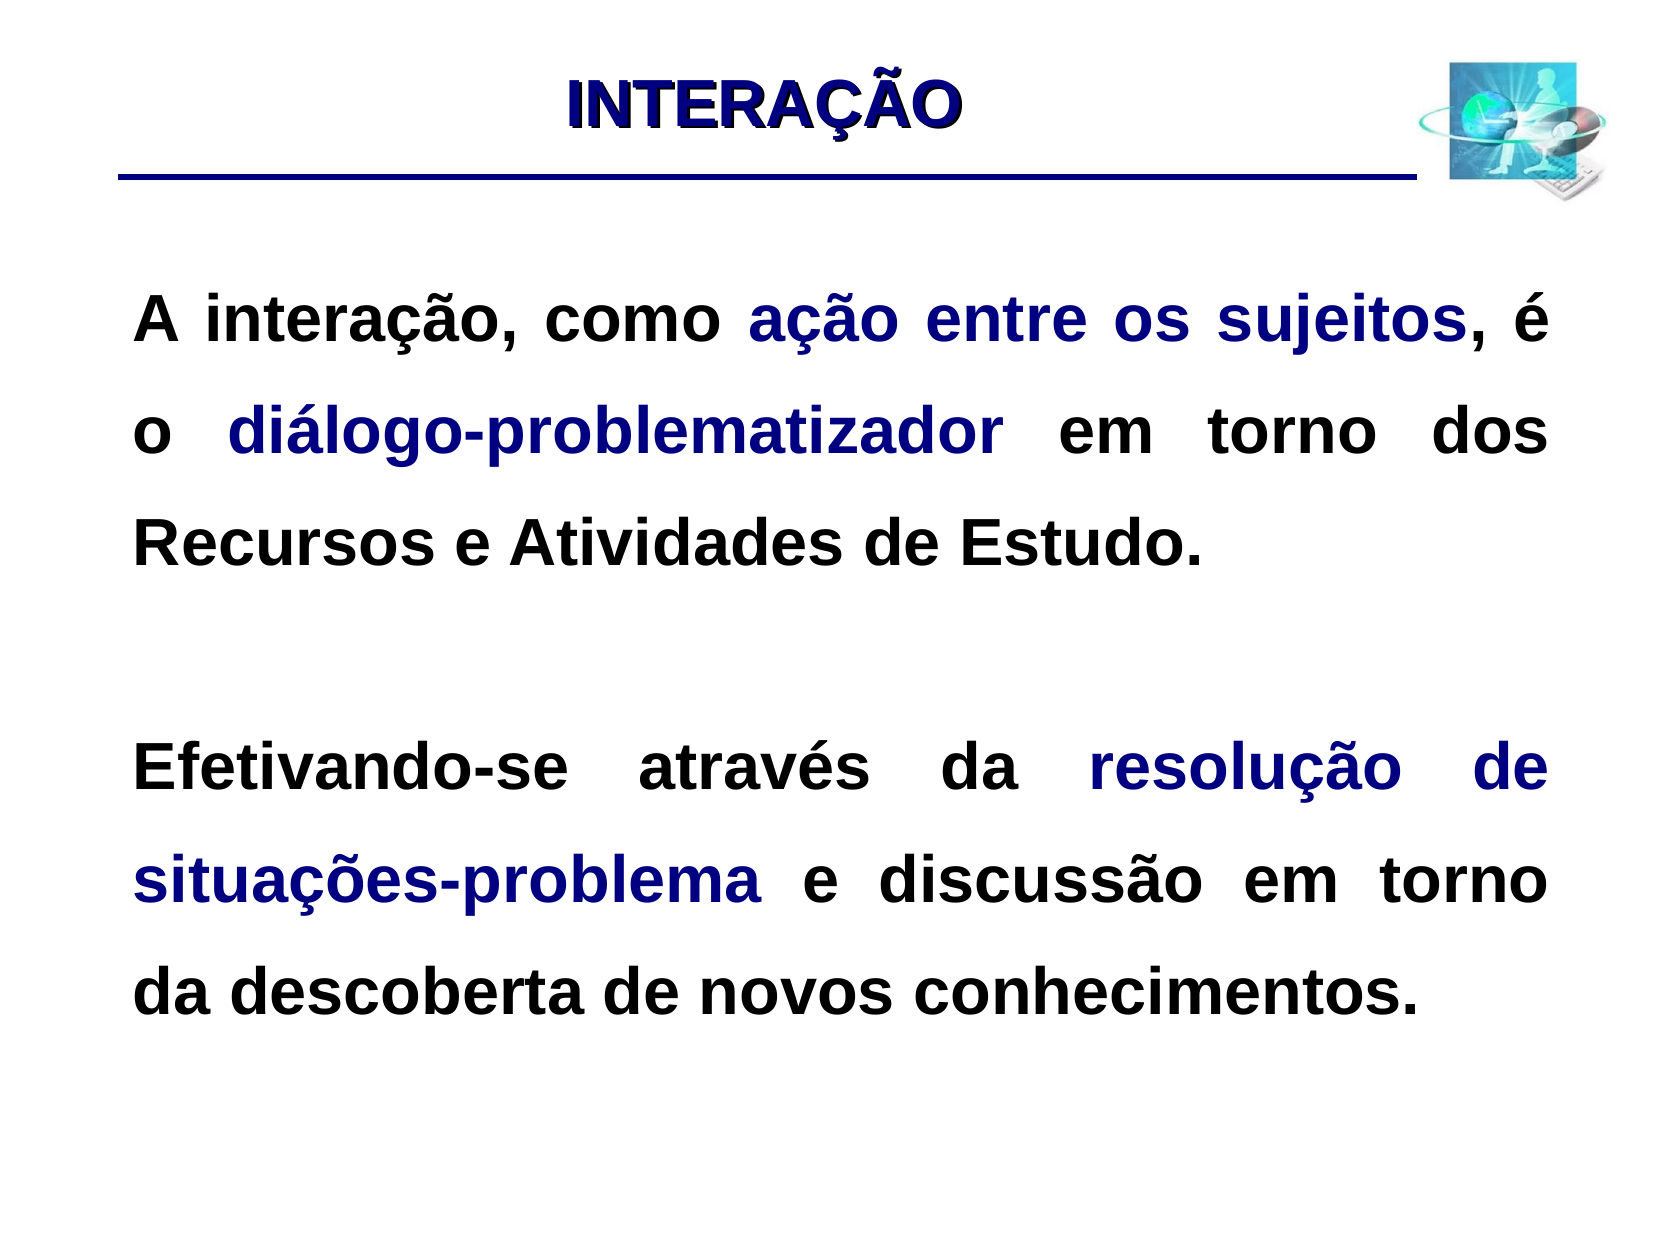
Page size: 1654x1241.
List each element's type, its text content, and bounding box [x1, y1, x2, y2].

picture [1417, 59, 1609, 211]
text_box A interação, como ação entre os sujeitos, é o diálogo-problematizador em torno dos Recursos e Atividades de Estudo. Efetivando-se através da resolução de situações-problema e discussão em torno da descoberta de novos conhecimentos. [118, 236, 1565, 1152]
text_box INTERAÇÃO [551, 58, 997, 148]
